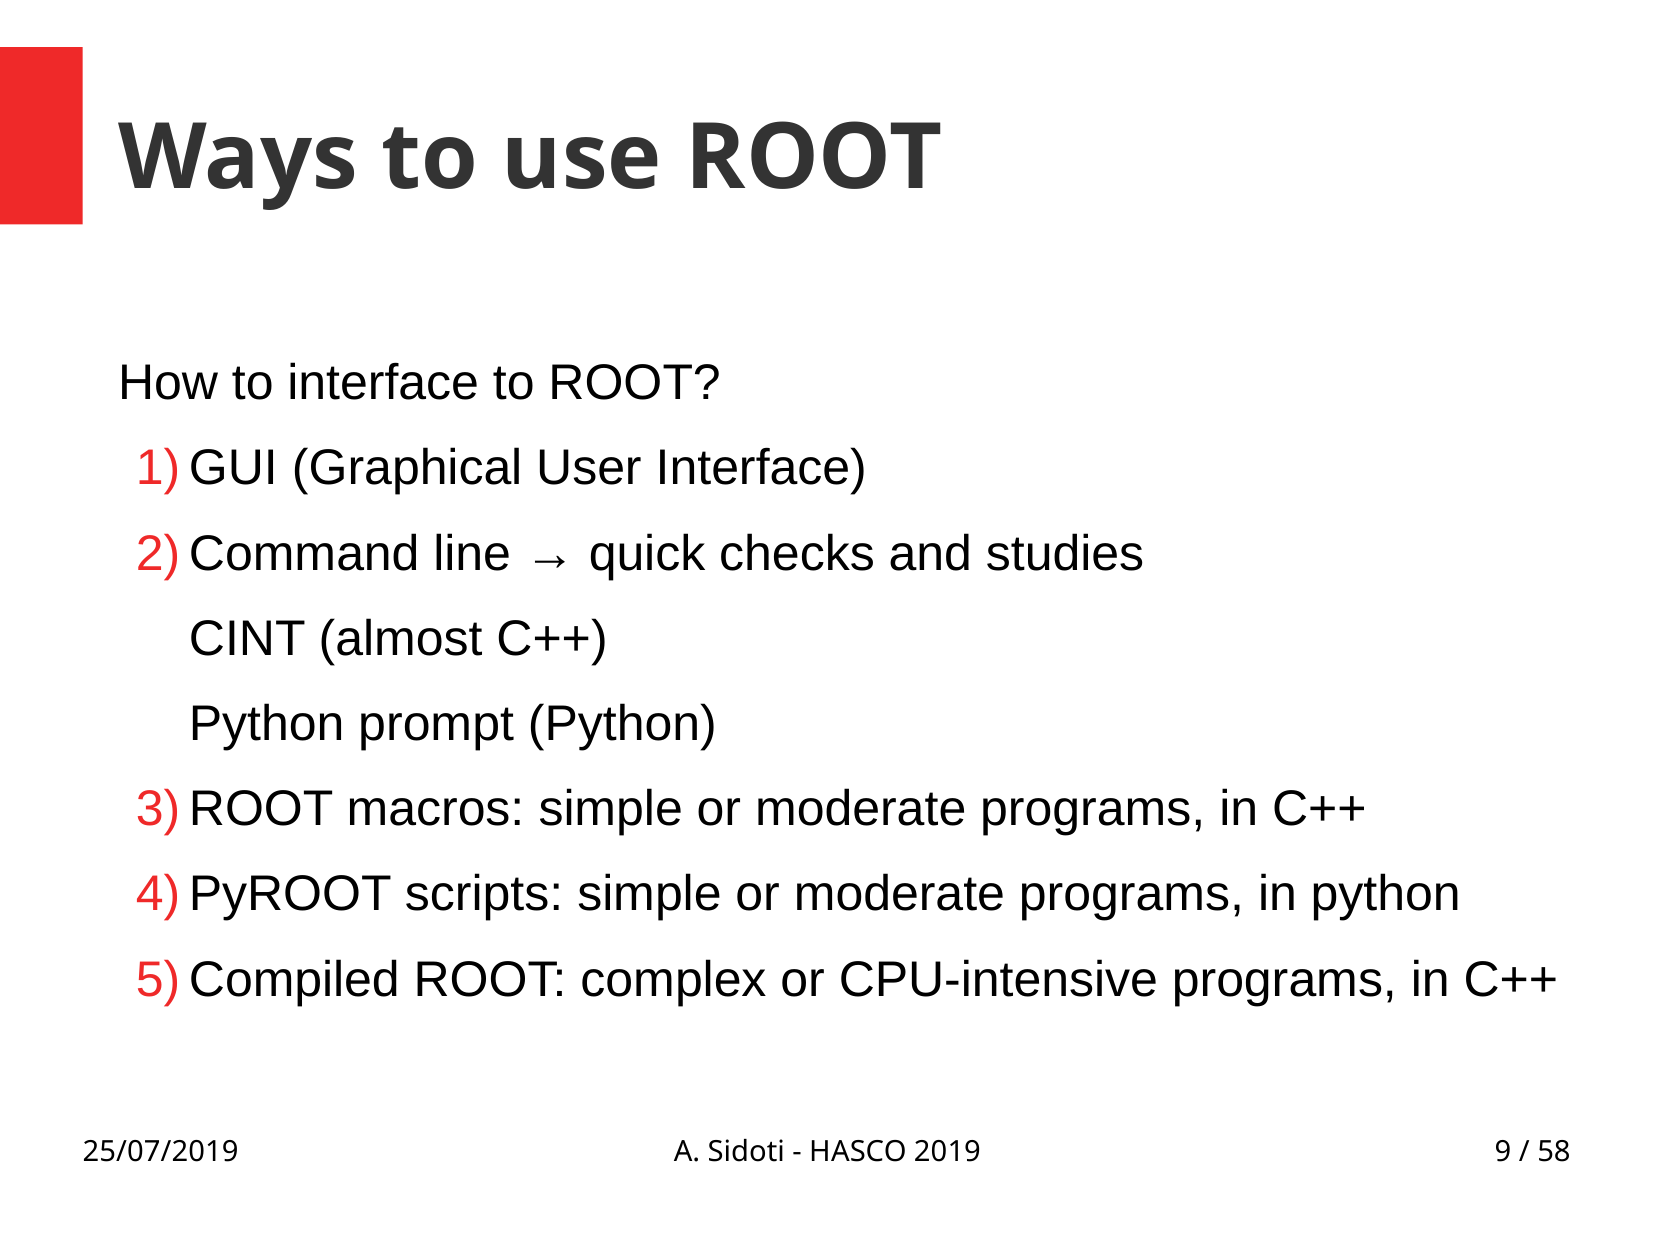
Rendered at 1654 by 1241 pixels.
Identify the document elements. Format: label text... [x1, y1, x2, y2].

list How to interface to ROOT? GUI (Graphical User Interface) Command line → quick checks and studies CINT (almost C++) Python prompt (Python) ROOT macros: simple or moderate programs, in C++ PyROOT scripts: simple or moderate programs, in python Compiled ROOT: complex or CPU-intensive programs, in C++ [118, 354, 1576, 1074]
title Ways to use ROOT [118, 49, 1571, 257]
